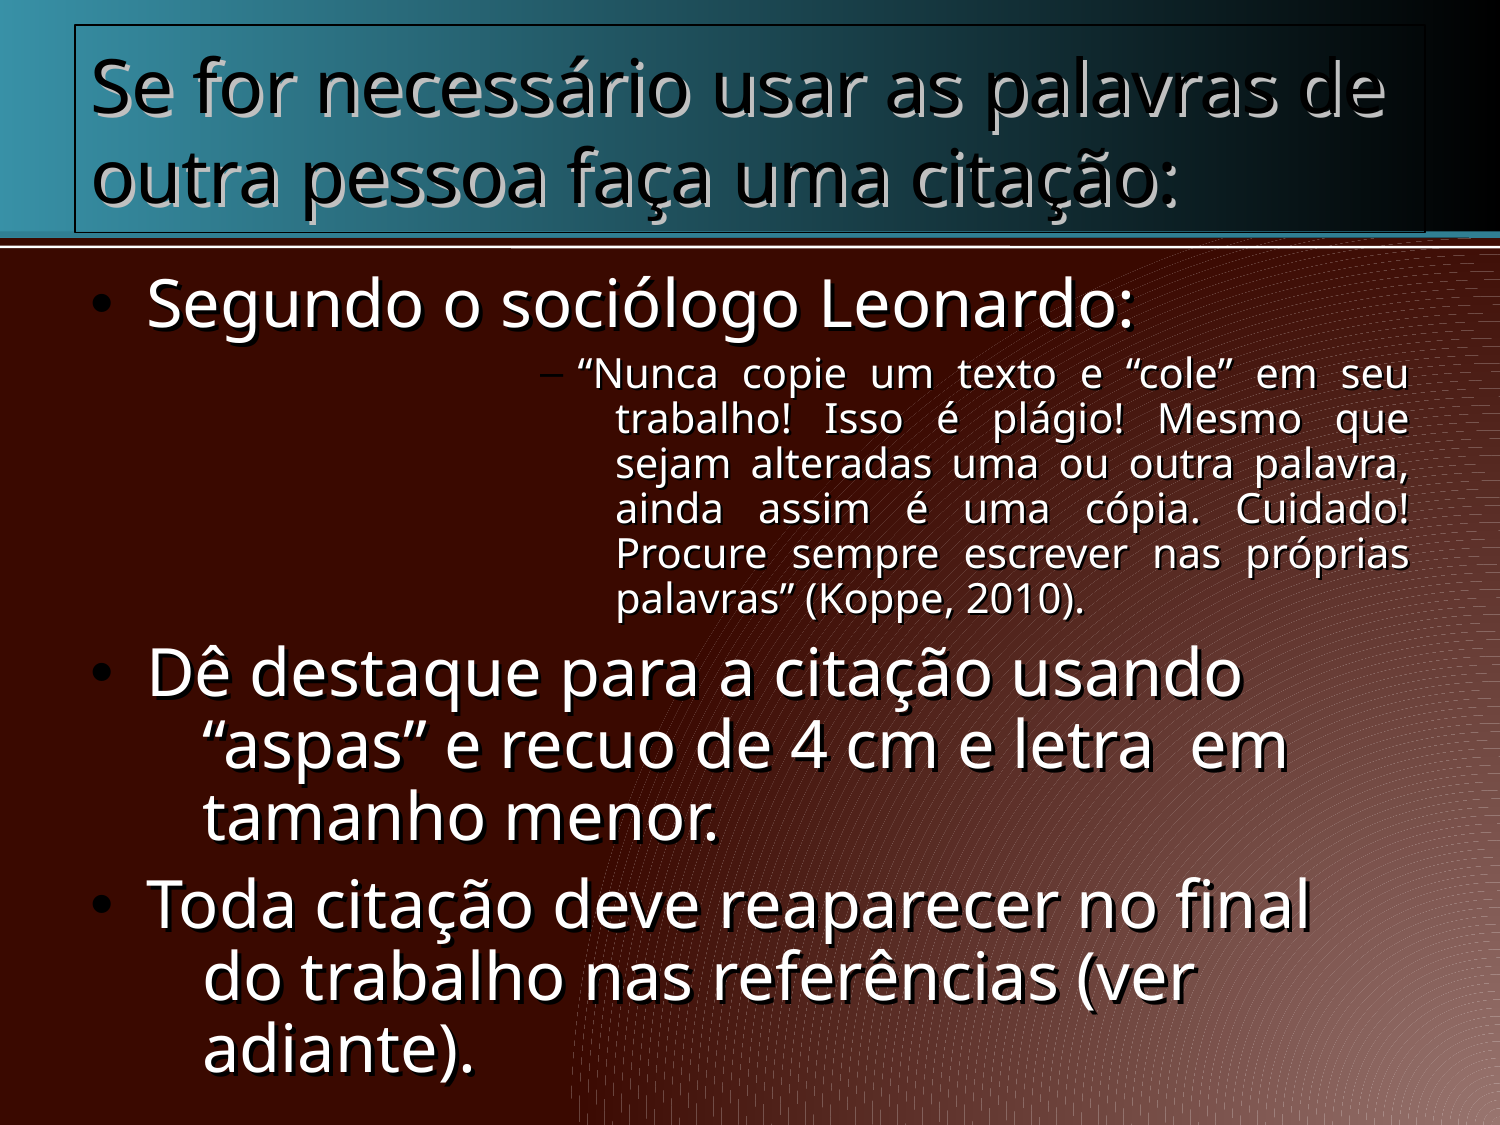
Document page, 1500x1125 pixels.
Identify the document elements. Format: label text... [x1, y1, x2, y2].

list Segundo o sociólogo Leonardo: “Nunca copie um texto e “cole” em seu trabalho! Isso é plágio! Mesmo que sejam alteradas uma ou outra palavra, ainda assim é uma cópia. Cuidado! Procure sempre escrever nas próprias palavras” (Koppe, 2010). Dê destaque para a citação usando “aspas” e recuo de 4 cm e letra em tamanho menor. Toda citação deve reaparecer no final do trabalho nas referências (ver adiante). [75, 262, 1426, 1005]
title Se for necessário usar as palavras de outra pessoa faça uma citação: [75, 24, 1426, 233]
